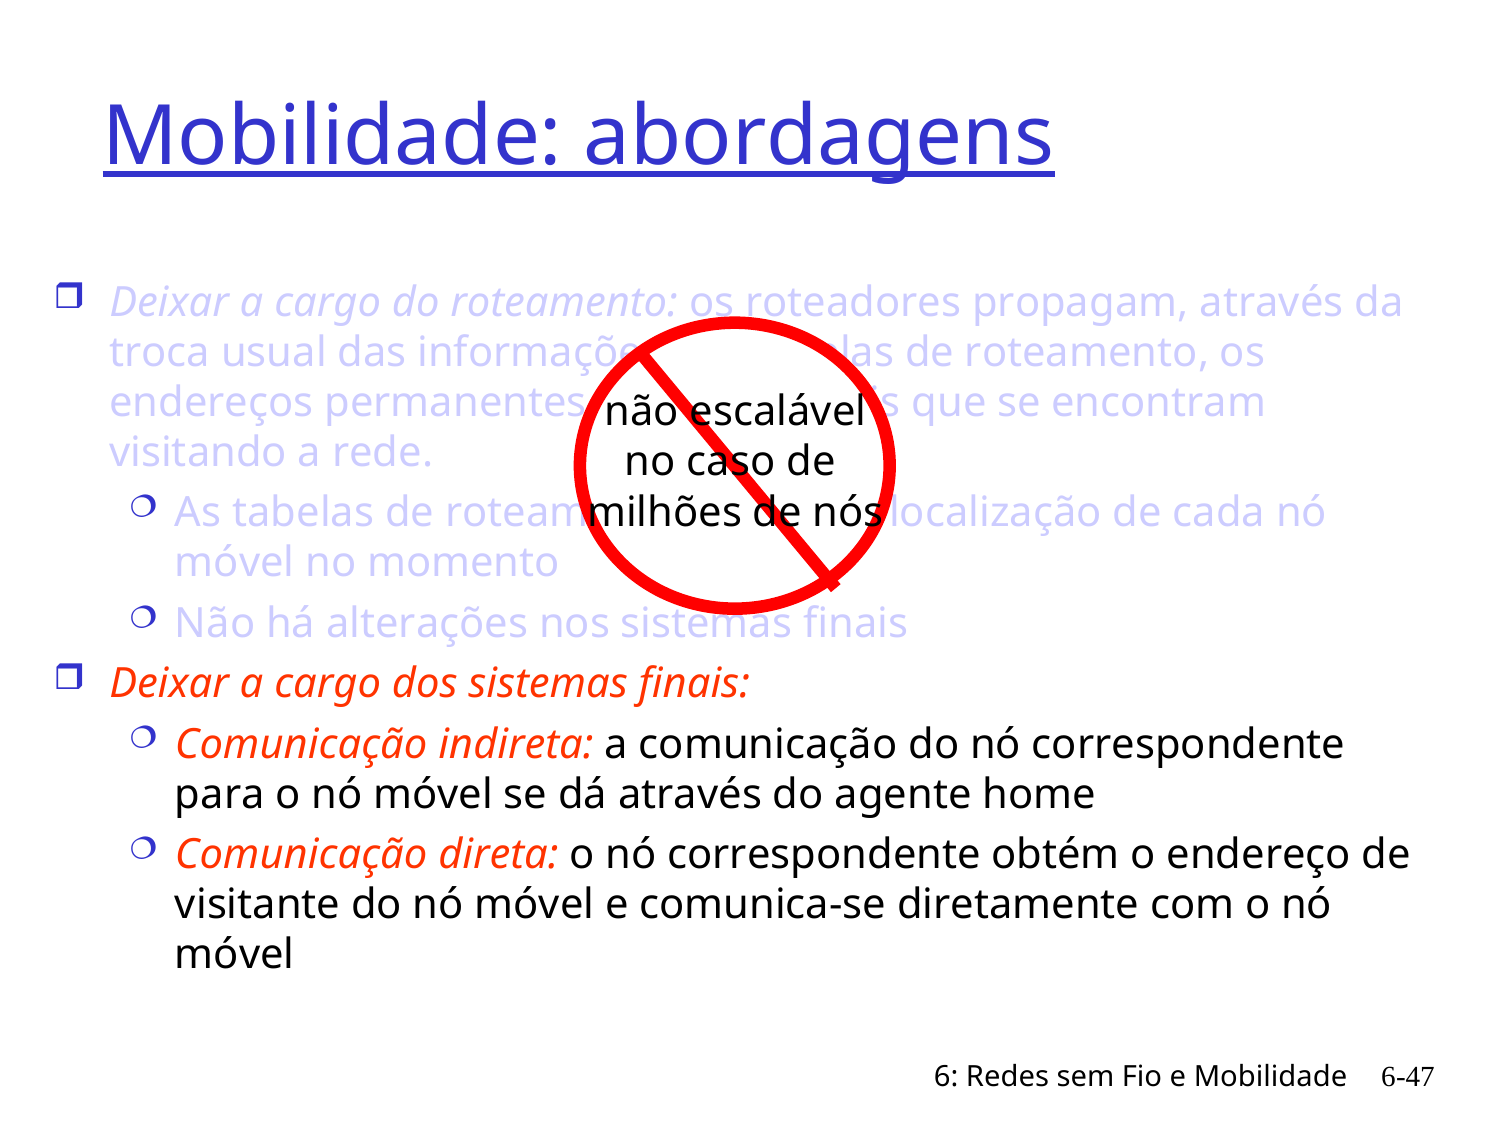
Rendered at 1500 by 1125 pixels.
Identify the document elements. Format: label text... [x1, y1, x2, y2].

text_box Mobilidade: abordagens [87, 37, 1363, 225]
text_box 6-<number> [1339, 1050, 1451, 1125]
text_box 6: Redes sem Fio e Mobilidade [728, 1050, 1339, 1125]
text_box [808, 543, 866, 576]
text_box Deixar a cargo do roteamento: os roteadores propagam, através da troca usual das informações das tabelas de roteamento, os endereços permanentes dos nós móveis que se encontram visitando a rede. As tabelas de roteamento indicam a localização de cada nó móvel no momento Não há alterações nos sistemas finais Deixar a cargo dos sistemas finais: Comunicação indireta: a comunicação do nó correspondente para o nó móvel se dá através do agente home Comunicação direta: o nó correspondente obtém o endereço de visitante do nó móvel e comunica-se diretamente com o nó móvel [38, 267, 1446, 1028]
text_box não escalável no caso de milhões de nós [549, 376, 922, 543]
text_box [604, 543, 823, 609]
text_box [614, 322, 856, 376]
